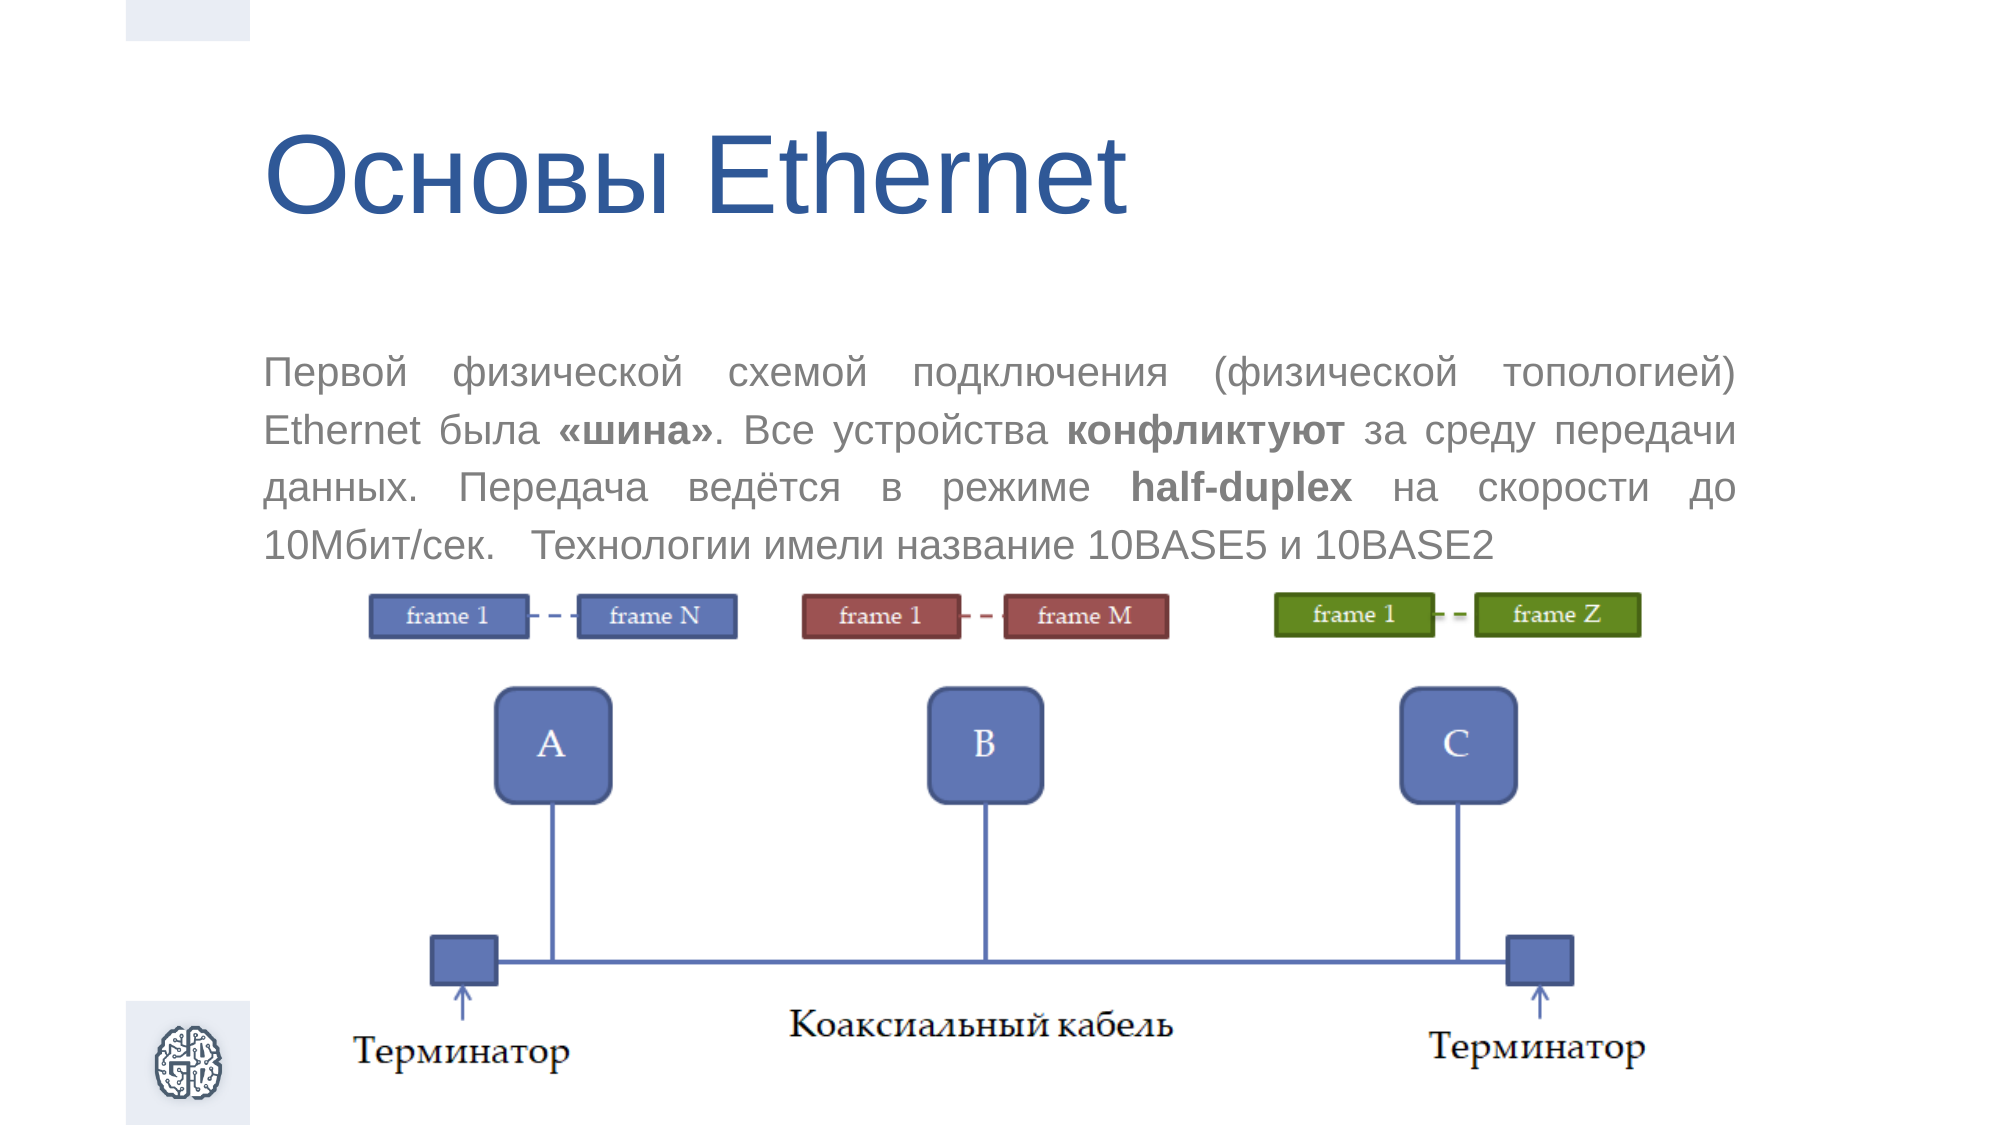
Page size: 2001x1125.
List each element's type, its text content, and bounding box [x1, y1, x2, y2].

picture [330, 591, 1670, 1097]
picture [144, 1016, 232, 1110]
list Первой физической схемой подключения (физической топологией) Ethernet была «шина». Все устройства конфликтуют за среду передачи данных. Передача ведётся в режиме half-duplex на скорости до 10Мбит/сек. Технологии имели название 10BASE5 и 10BASE2 [248, 276, 1752, 629]
title Основы Ethernet [248, 60, 1752, 276]
